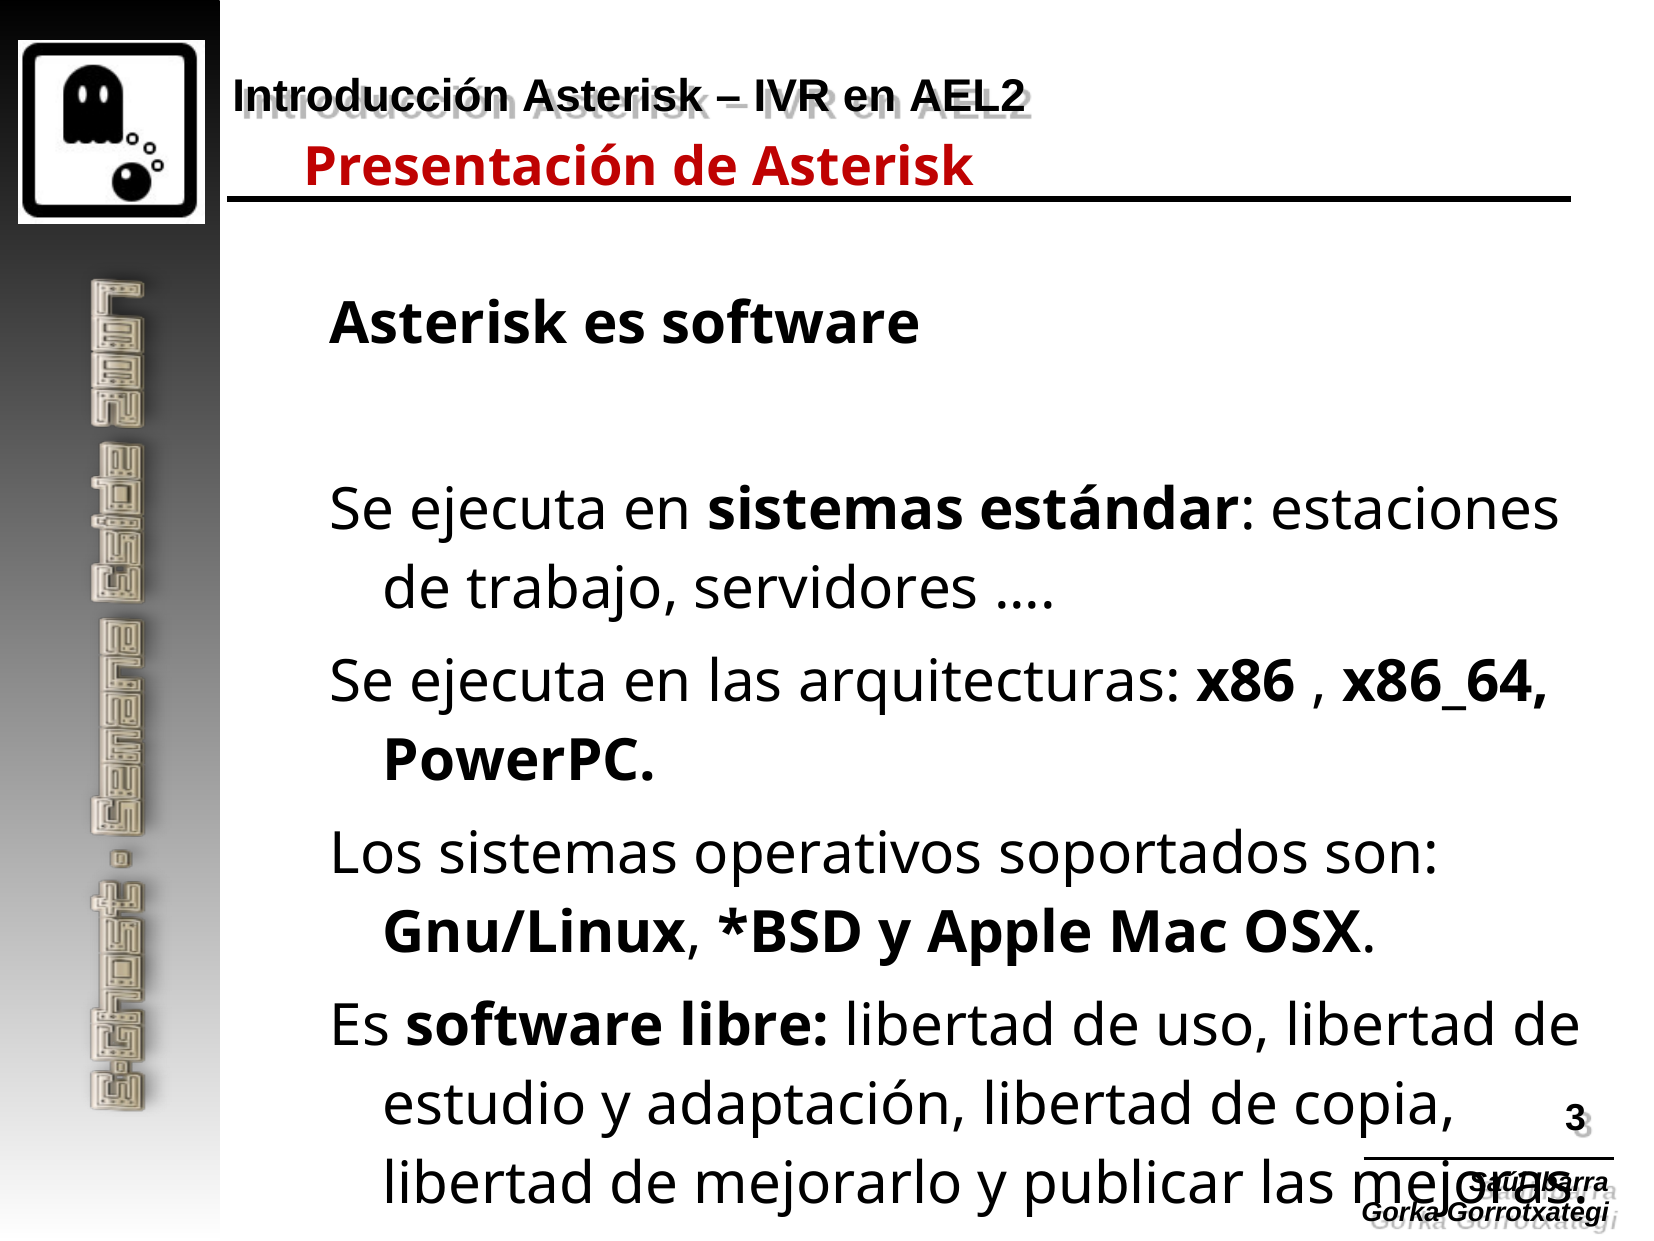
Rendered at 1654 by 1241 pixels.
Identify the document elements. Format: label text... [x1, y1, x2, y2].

list Asterisk es software Se ejecuta en sistemas estándar: estaciones de trabajo, servidores .... Se ejecuta en las arquitecturas: x86 , x86_64, PowerPC. Los sistemas operativos soportados son: Gnu/Linux, *BSD y Apple Mac OSX. Es software libre: libertad de uso, libertad de estudio y adaptación, libertad de copia, libertad de mejorarlo y publicar las mejoras. [312, 281, 1625, 1162]
picture [51, 250, 180, 1122]
picture [18, 40, 205, 224]
title Presentación de Asterisk [303, 125, 1624, 204]
